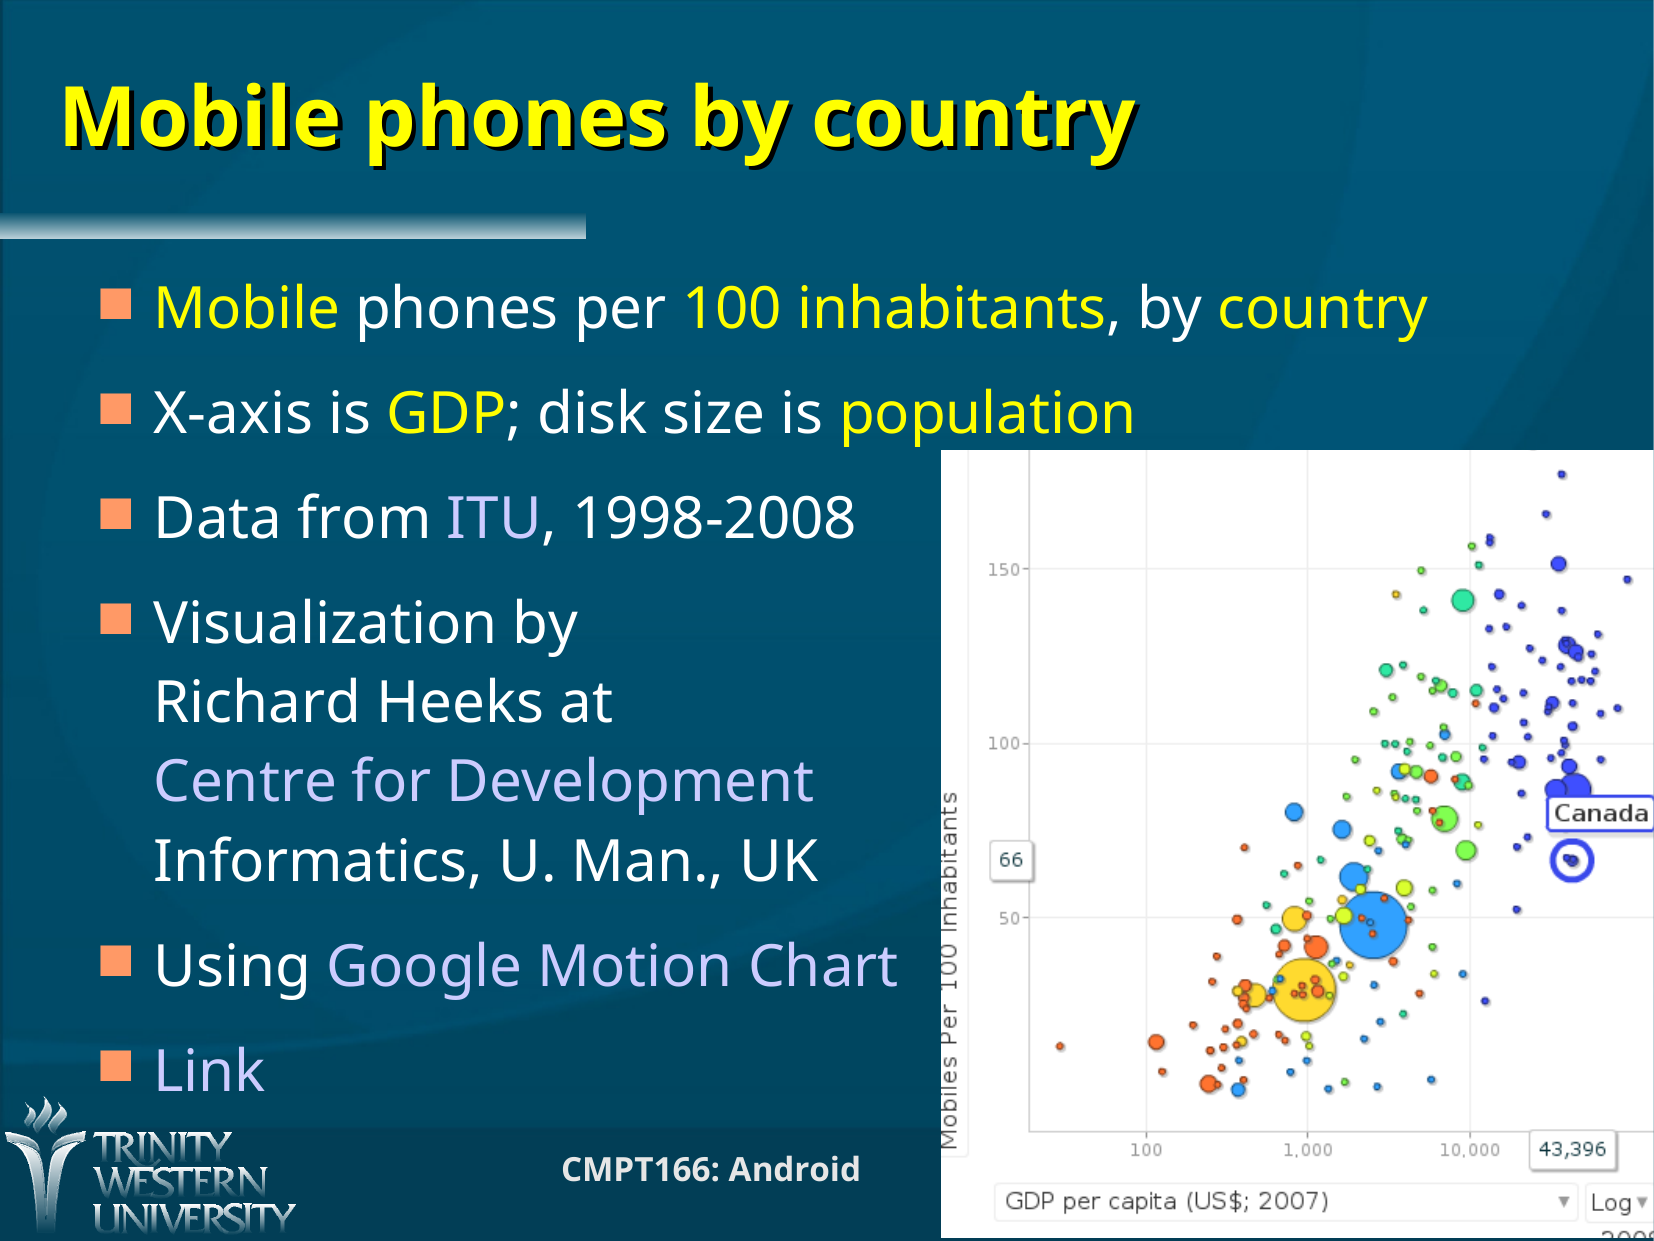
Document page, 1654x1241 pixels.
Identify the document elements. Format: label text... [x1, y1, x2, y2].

picture [38, 1227, 54, 1232]
picture [942, 451, 1654, 1237]
title Mobile phones by country [59, 19, 1548, 208]
list Mobile phones per 100 inhabitants, by country X-axis is GDP; disk size is population Data from ITU, 1998-2008 Visualization by Richard Heeks at Centre for Development Informatics, U. Man., UK Using Google Motion Chart Link [82, 266, 1571, 1085]
